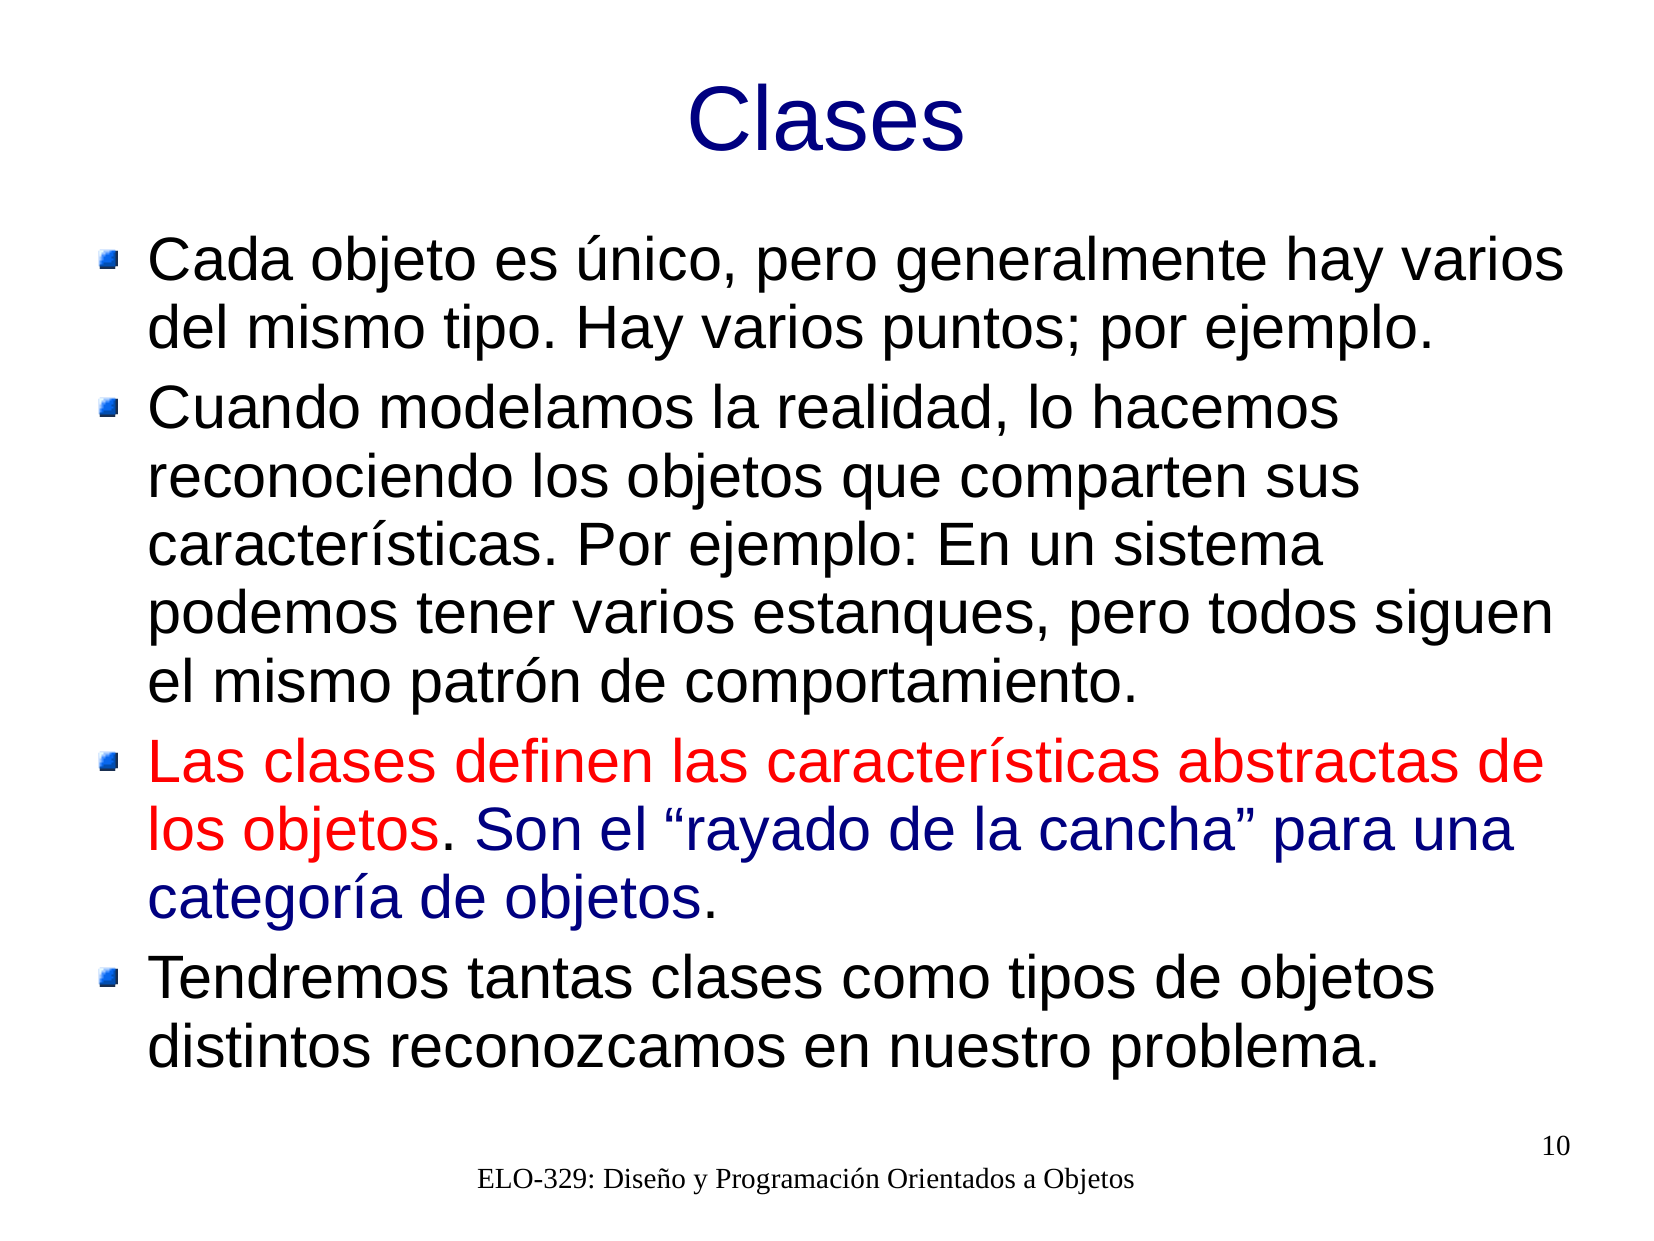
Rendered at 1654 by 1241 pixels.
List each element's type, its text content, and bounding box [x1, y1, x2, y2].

list Cada objeto es único, pero generalmente hay varios del mismo tipo. Hay varios puntos; por ejemplo. Cuando modelamos la realidad, lo hacemos reconociendo los objetos que comparten sus características. Por ejemplo: En un sistema podemos tener varios estanques, pero todos siguen el mismo patrón de comportamiento. Las clases definen las características abstractas de los objetos. Son el “rayado de la cancha” para una categoría de objetos. Tendremos tantas clases como tipos de objetos distintos reconozcamos en nuestro problema. [82, 225, 1571, 1158]
title Clases [82, 49, 1571, 188]
